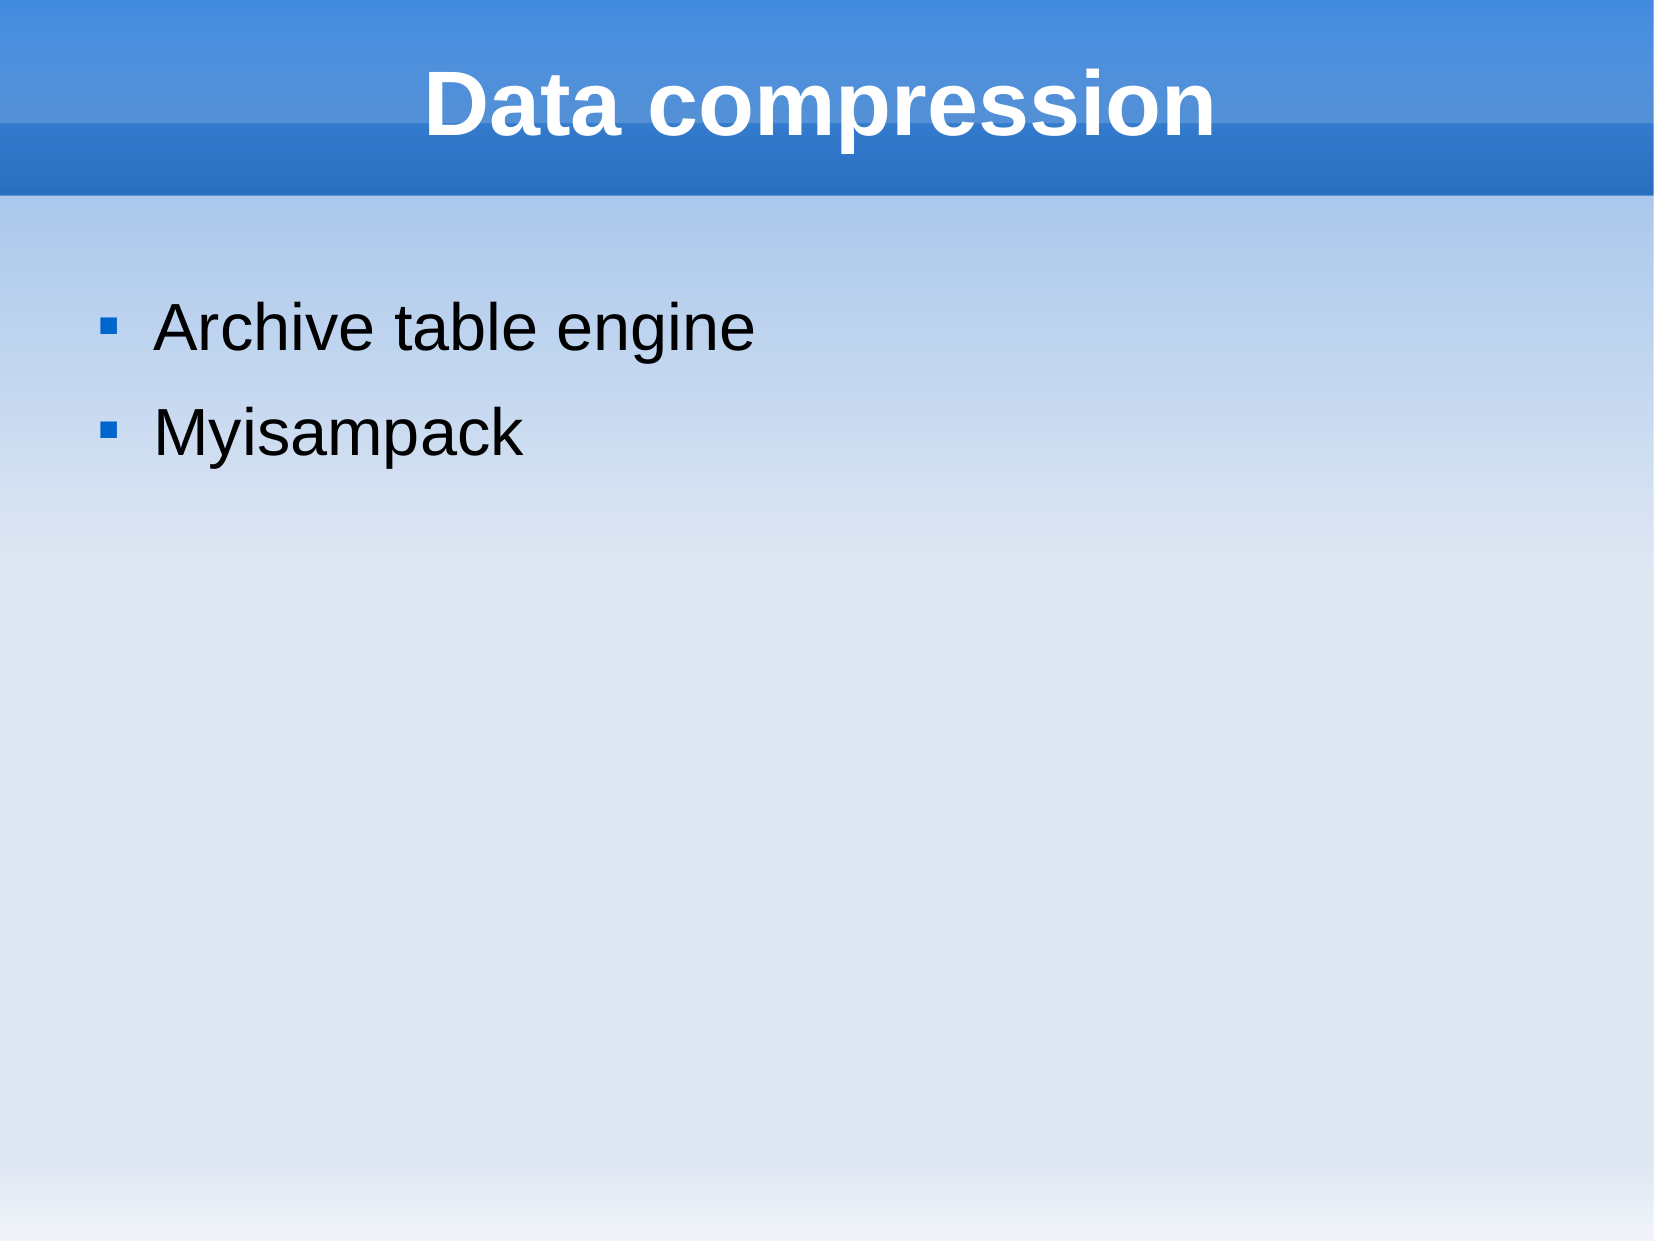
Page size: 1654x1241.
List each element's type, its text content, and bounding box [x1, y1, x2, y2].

list Archive table engine Myisampack [82, 290, 1571, 1109]
title Data compression [76, 0, 1565, 208]
picture [0, 0, 1654, 1241]
